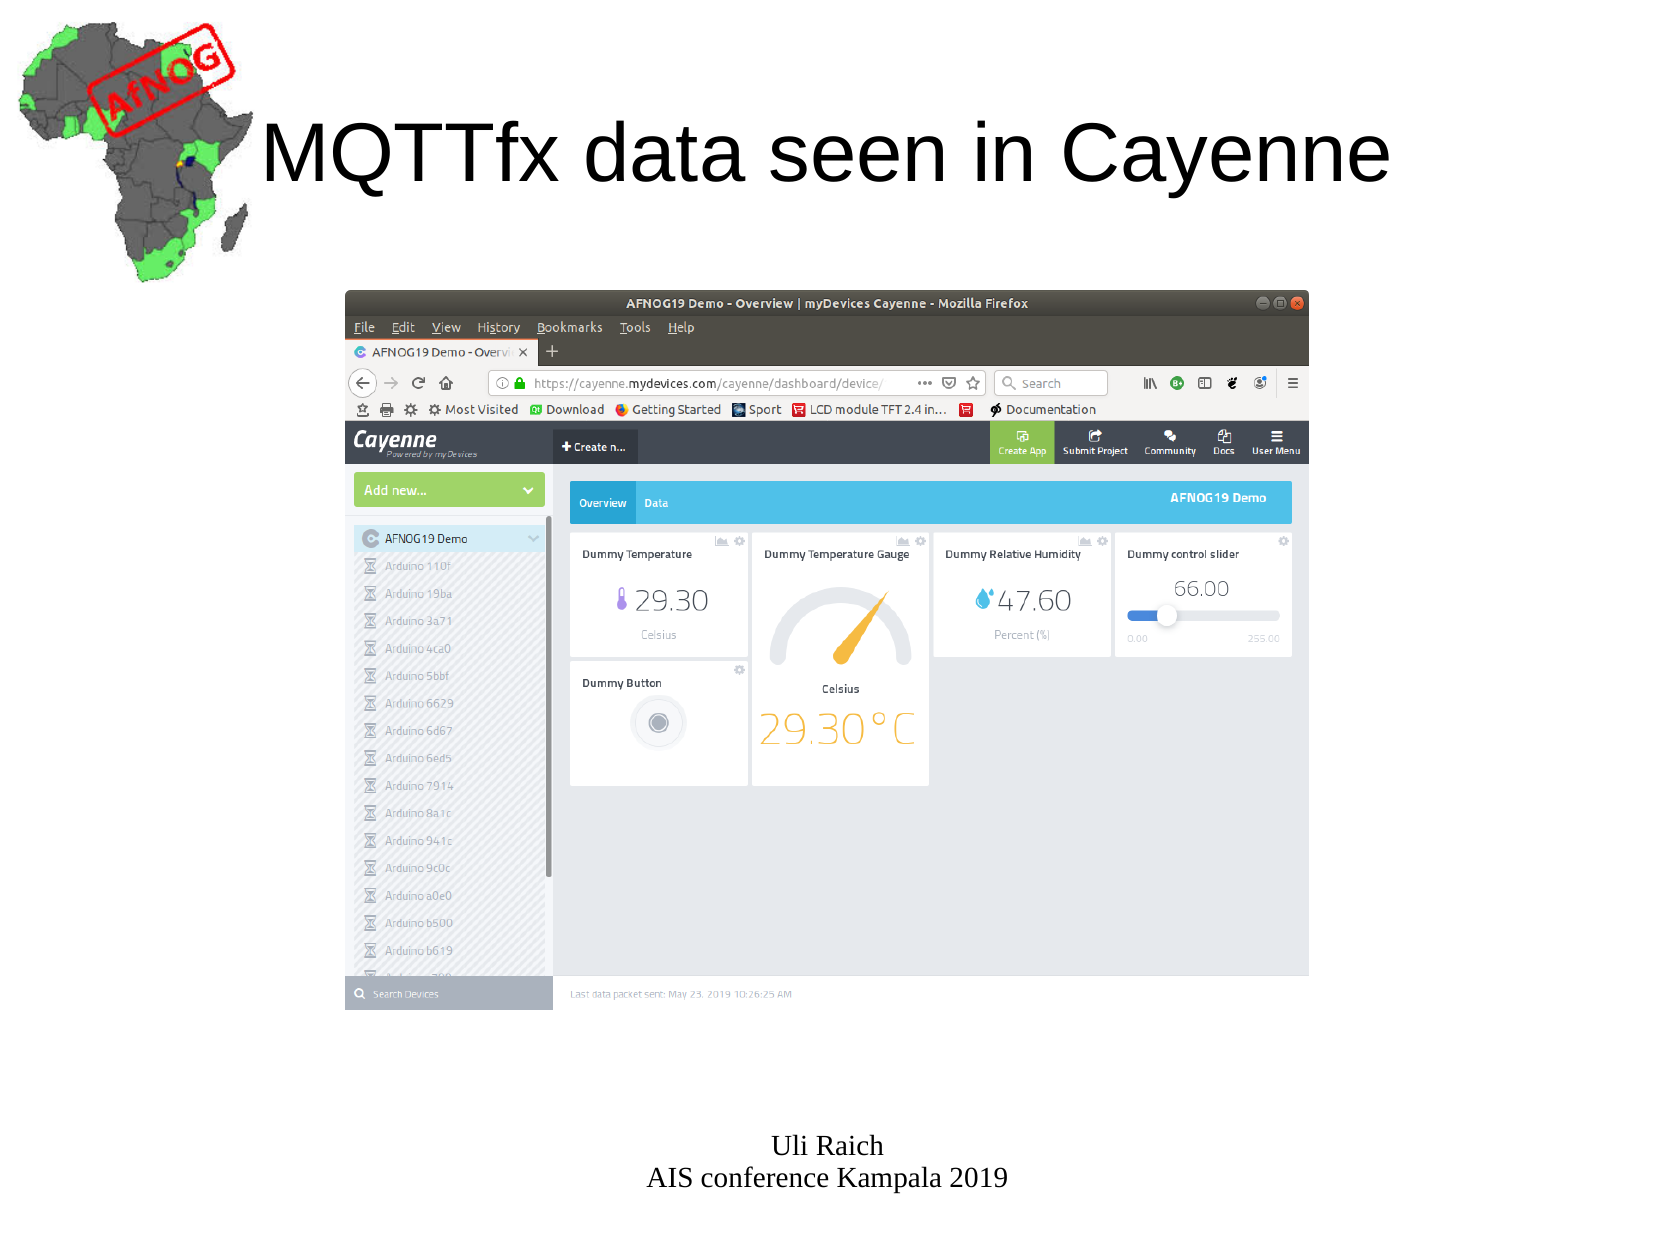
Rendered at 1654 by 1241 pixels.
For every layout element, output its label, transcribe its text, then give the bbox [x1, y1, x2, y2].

title MQTTfx data seen in Cayenne [82, 49, 1571, 257]
picture [9, 0, 259, 291]
picture [345, 290, 1309, 1010]
